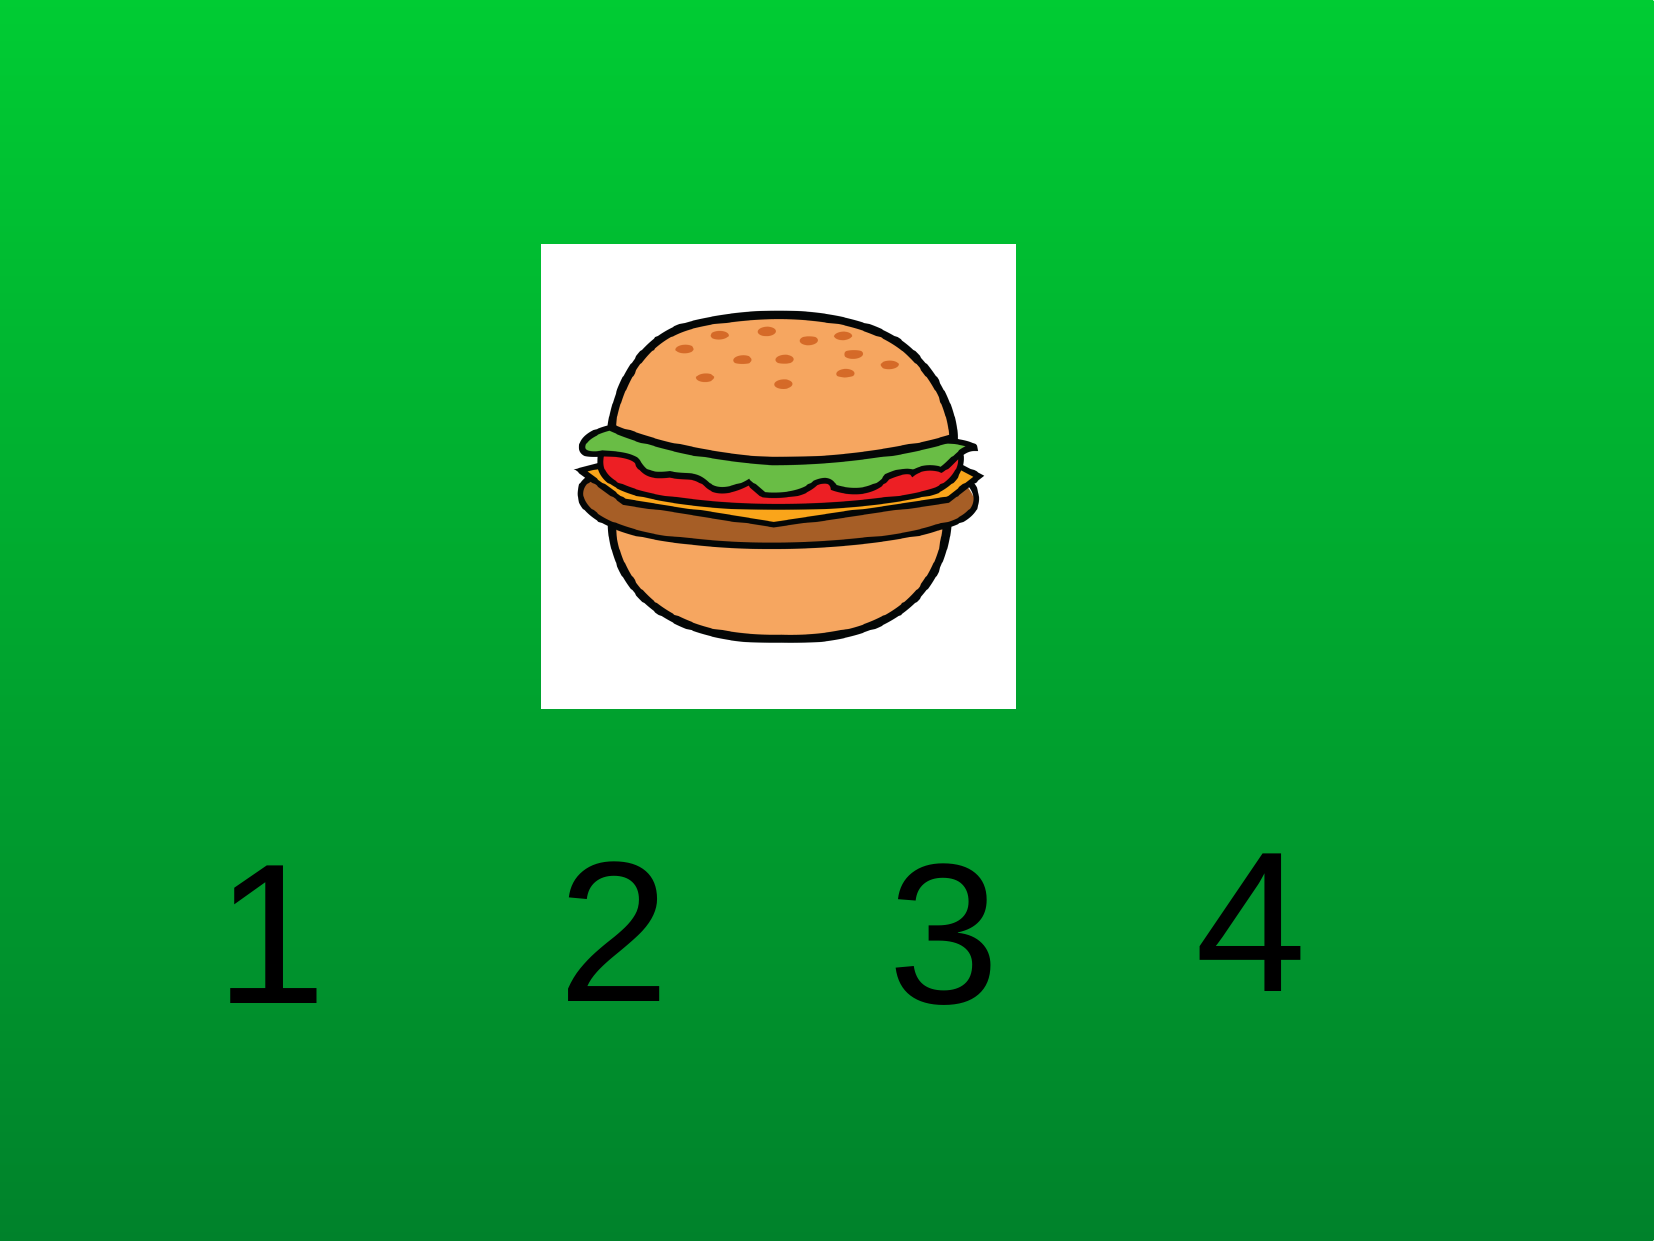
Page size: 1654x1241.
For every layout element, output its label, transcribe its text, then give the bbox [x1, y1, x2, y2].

picture [541, 244, 1016, 709]
text_box 3 [874, 814, 1111, 1054]
text_box 2 [543, 812, 780, 1052]
text_box 4 [1181, 803, 1418, 1042]
text_box 1 [200, 814, 438, 1054]
